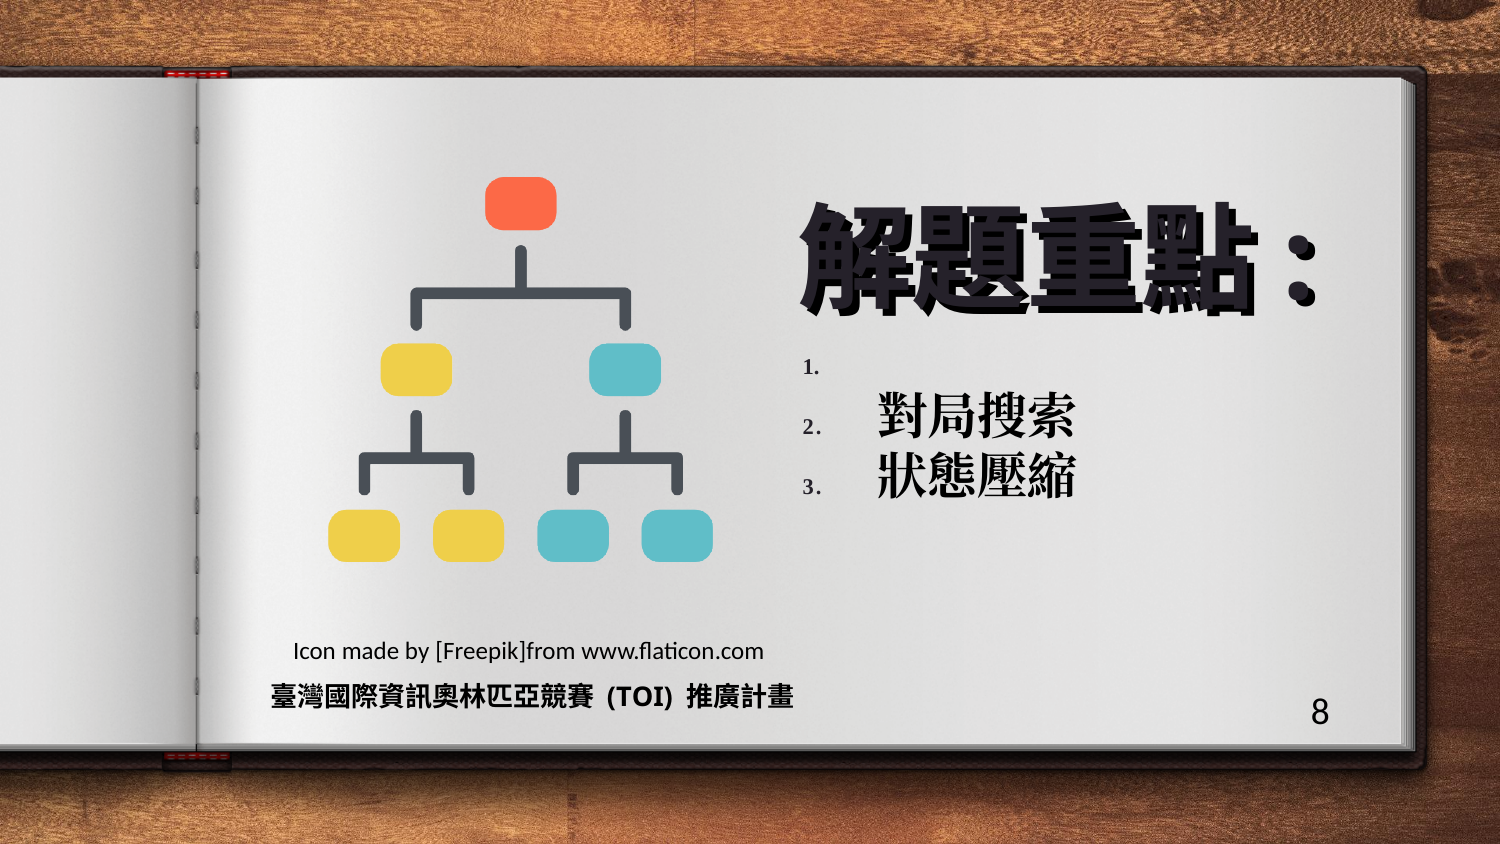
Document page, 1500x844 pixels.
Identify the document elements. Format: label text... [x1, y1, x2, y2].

text_box Icon made by [Freepik]from www.flaticon.com [278, 627, 867, 672]
subtitle 對局搜索 狀態壓縮 [787, 309, 1361, 584]
title 解題重點: [782, 146, 1313, 338]
picture [328, 177, 713, 562]
text_box [1295, 672, 1386, 737]
